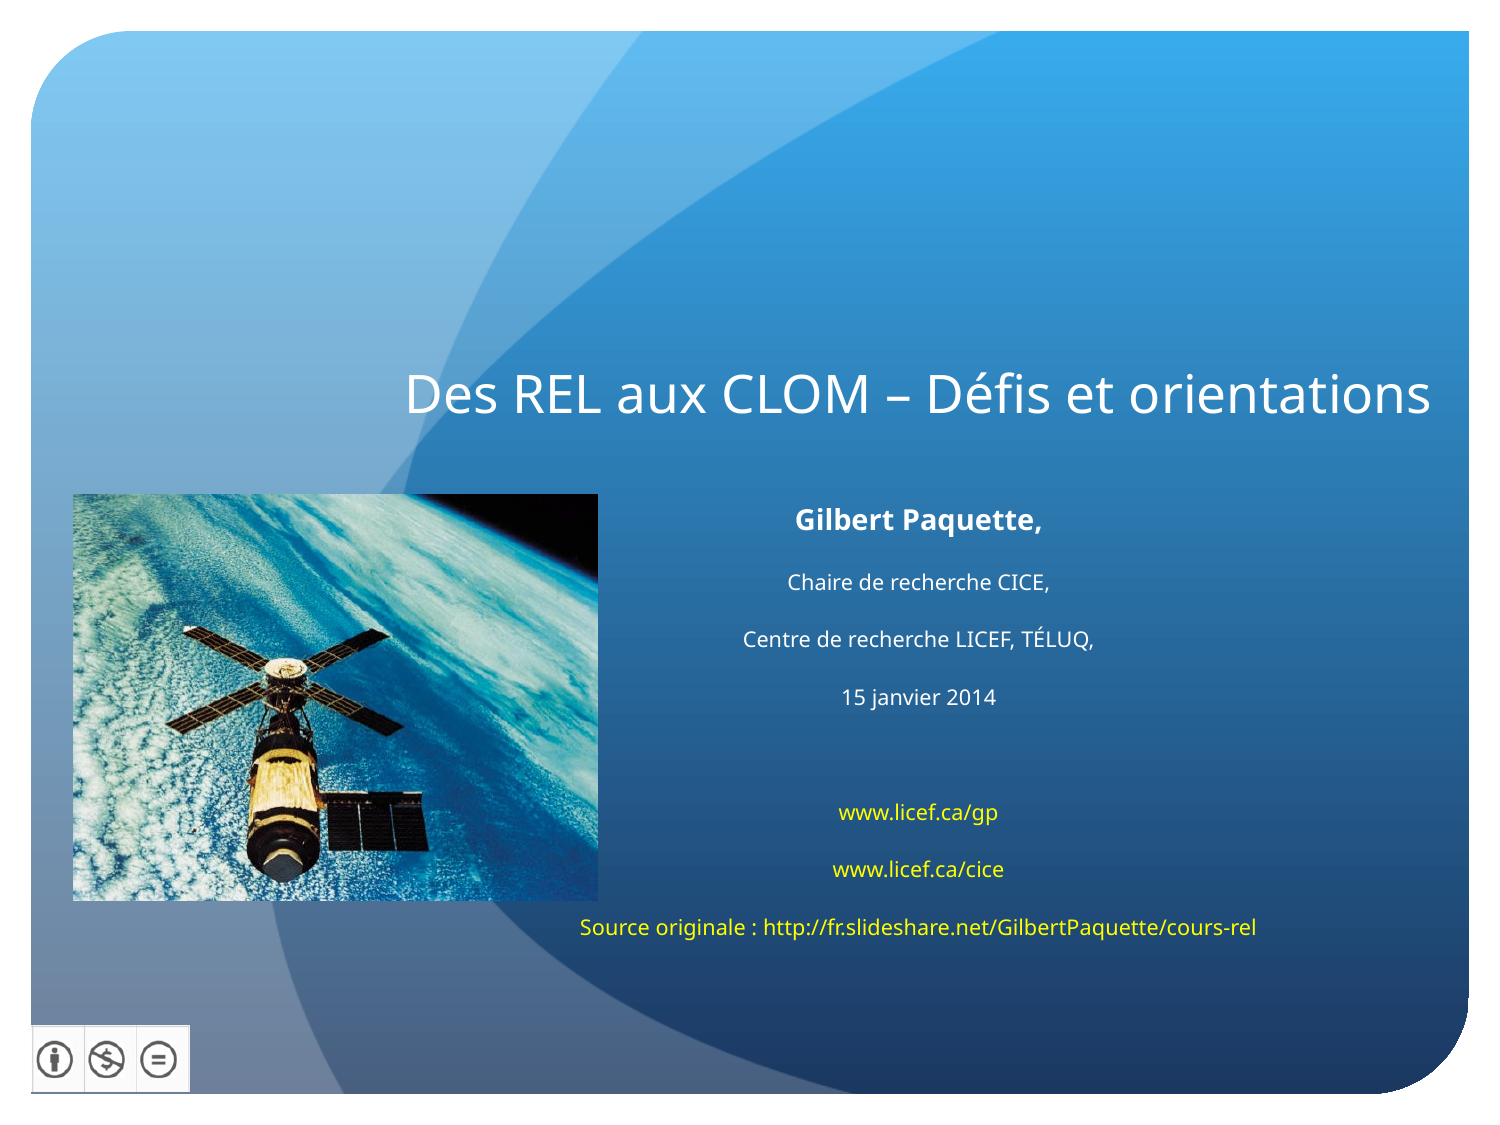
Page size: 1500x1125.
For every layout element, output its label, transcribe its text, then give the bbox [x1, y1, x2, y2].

subtitle Gilbert Paquette, Chaire de recherche CICE, Centre de recherche LICEF, TÉLUQ, 15 janvier 2014 www.licef.ca/gp www.licef.ca/cice Source originale : http://fr.slideshare.net/GilbertPaquette/cours-rel [364, 472, 1474, 761]
picture [417, 494, 598, 582]
title Des REL aux CLOM – Défis et orientations [364, 198, 1474, 440]
picture [25, 30, 1474, 1095]
